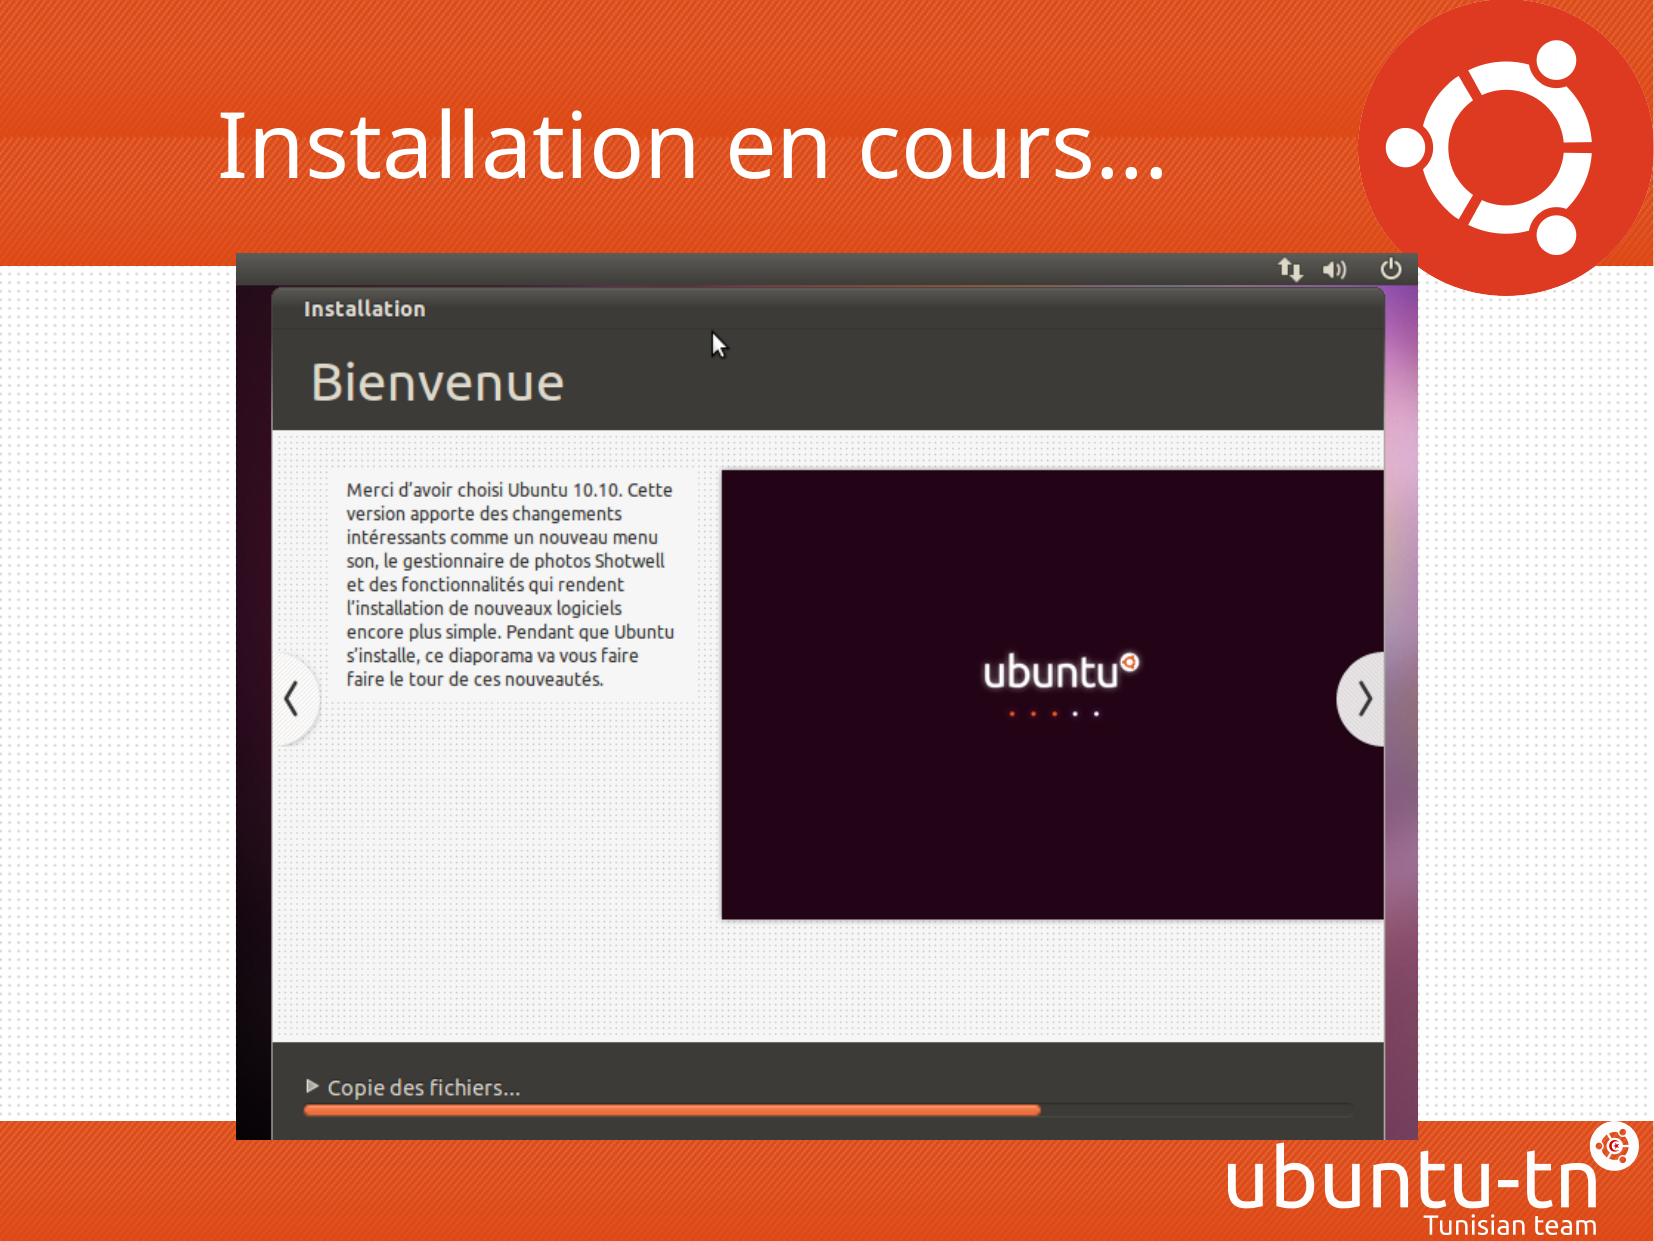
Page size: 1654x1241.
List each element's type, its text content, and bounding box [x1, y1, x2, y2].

title Installation en cours... [29, 36, 1359, 250]
picture [0, 0, 1654, 1241]
